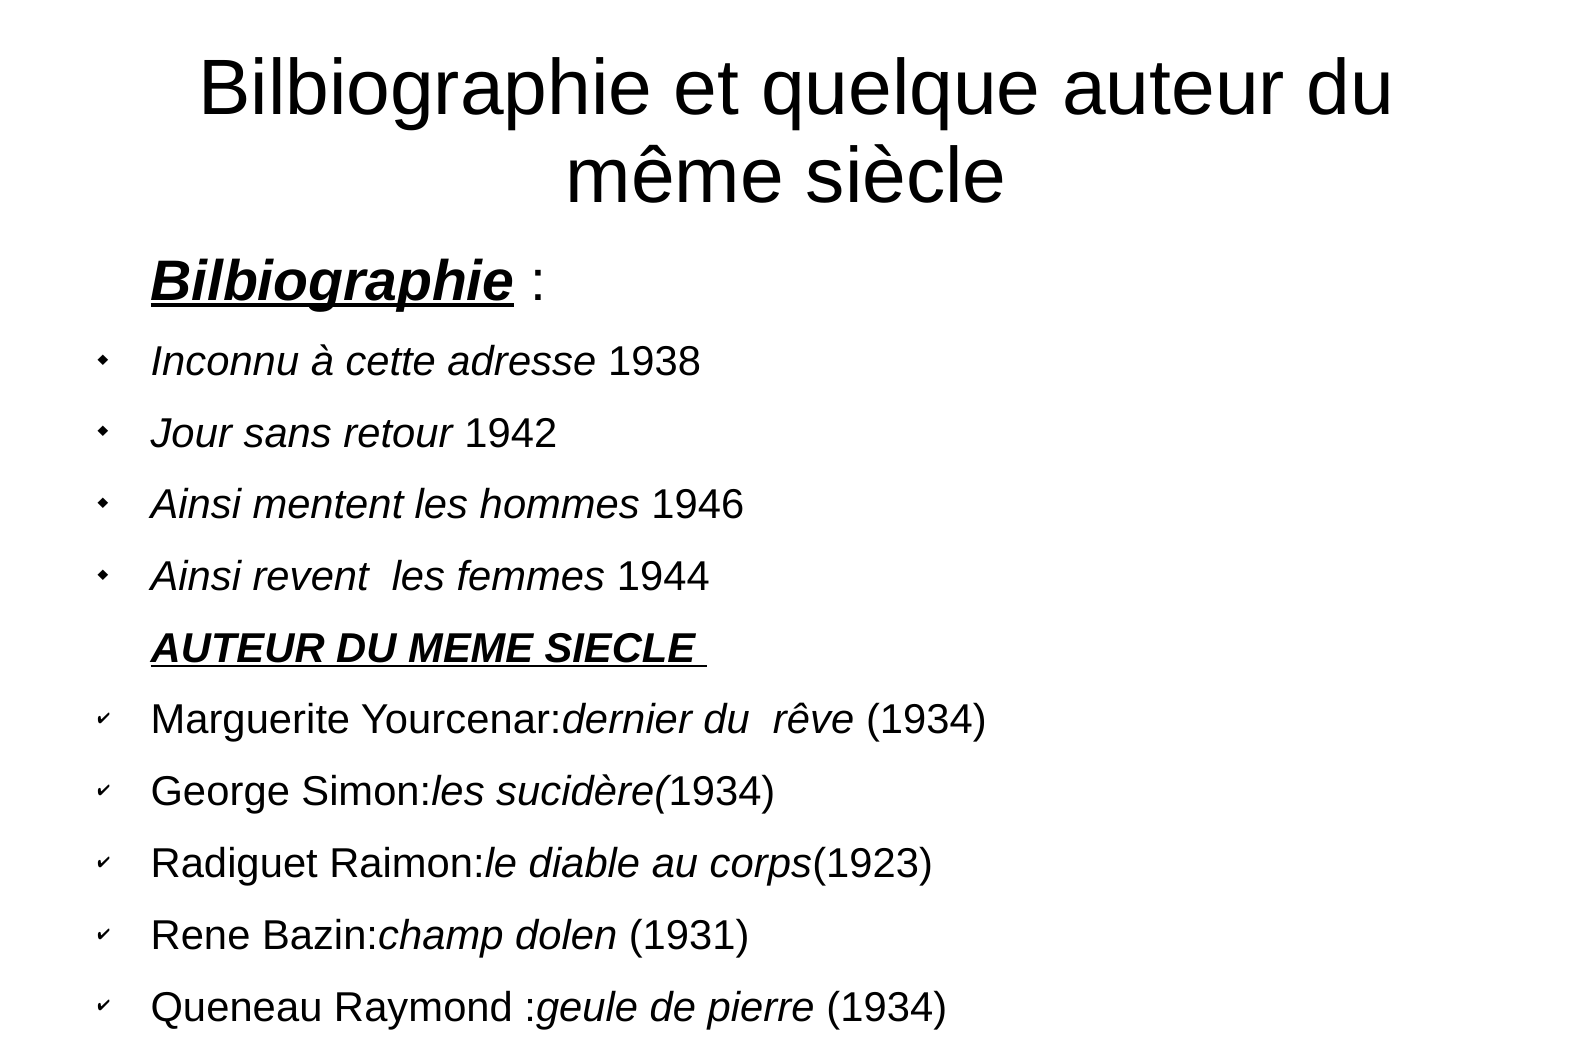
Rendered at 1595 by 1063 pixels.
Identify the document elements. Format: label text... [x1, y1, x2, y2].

title Bilbiographie et quelque auteur du même siècle [79, 42, 1515, 220]
list Bilbiographie : Inconnu à cette adresse 1938 Jour sans retour 1942 Ainsi mentent les hommes 1946 Ainsi revent les femmes 1944 AUTEUR DU MEME SIECLE Marguerite Yourcenar:dernier du rêve (1934) George Simon:les sucidère(1934) Radiguet Raimon:le diable au corps(1923) Rene Bazin:champ dolen (1931) Queneau Raymond :geule de pierre (1934) [79, 248, 1359, 1063]
